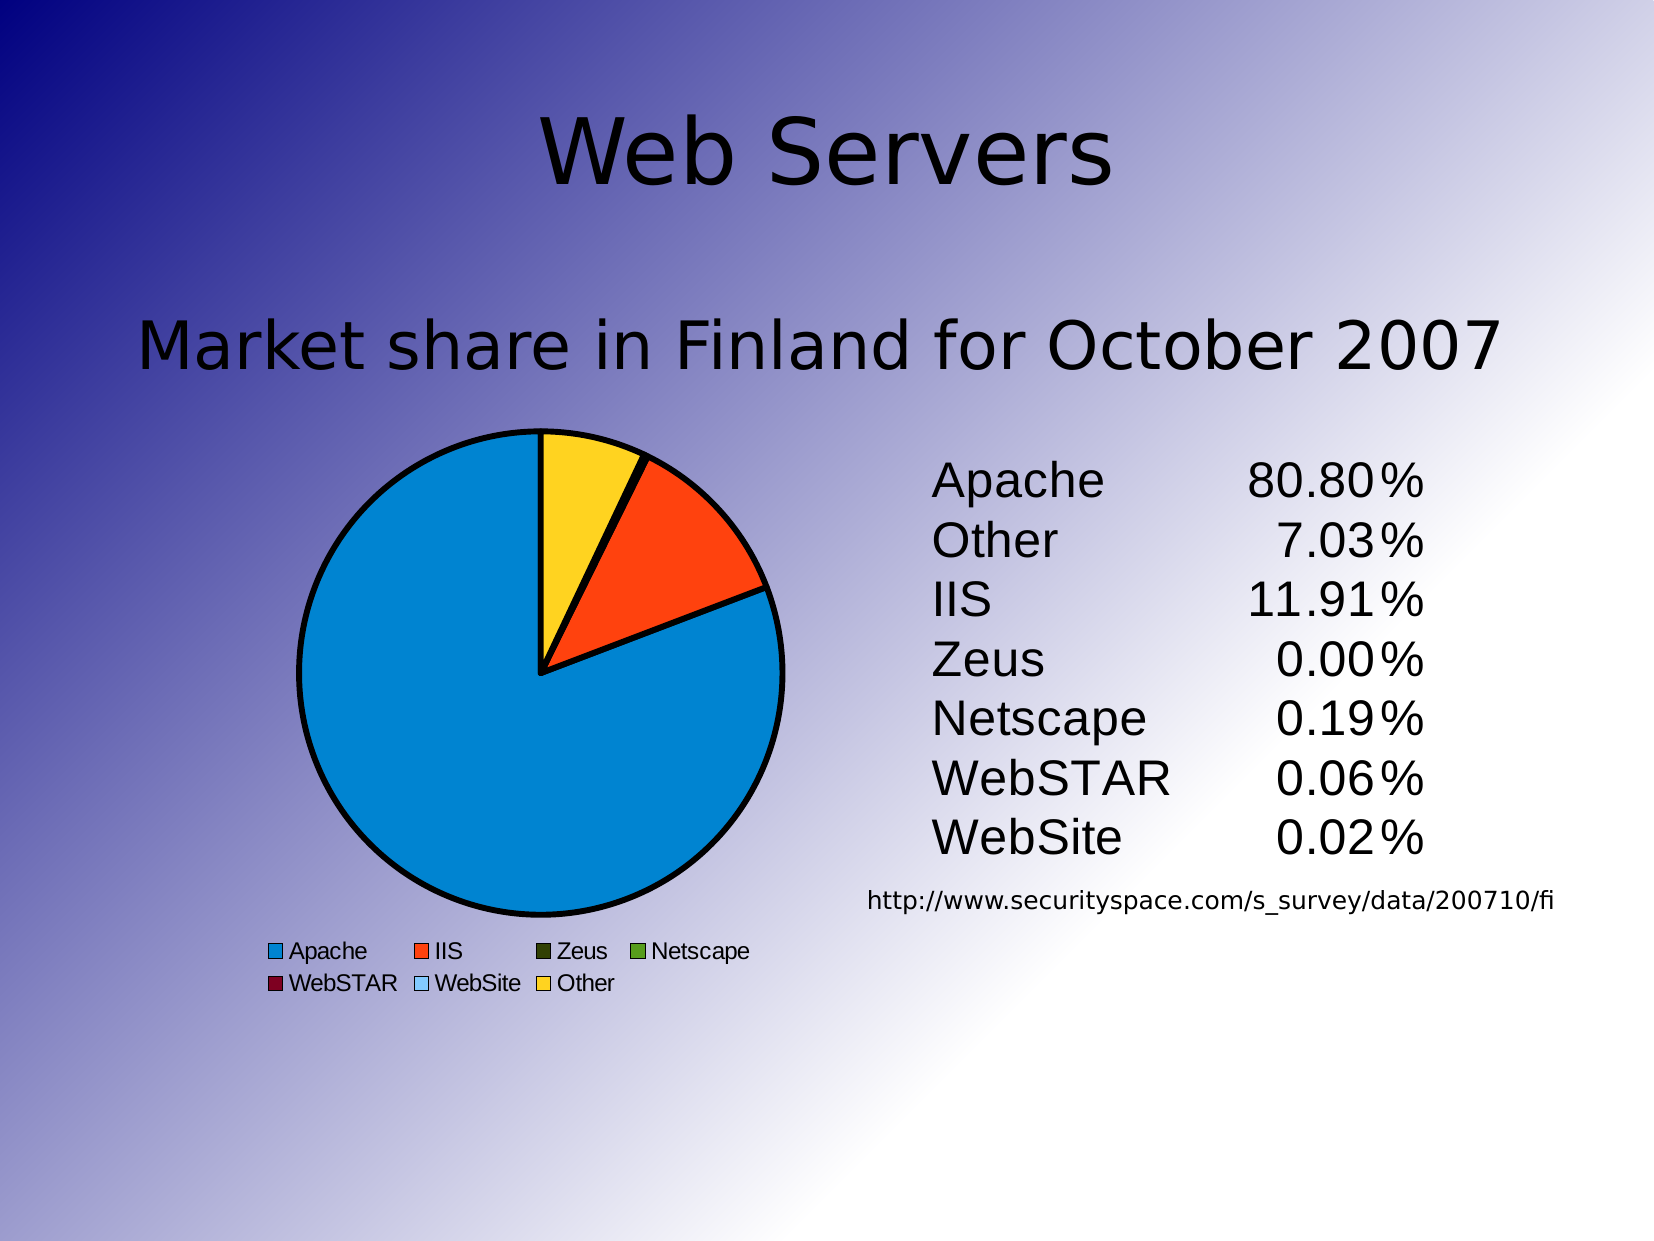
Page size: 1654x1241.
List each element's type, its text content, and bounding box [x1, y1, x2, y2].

chart [202, 424, 889, 1025]
chart [929, 451, 1440, 897]
text_box Market share in Finland for October 2007 [121, 300, 1522, 393]
text_box http://www.securityspace.com/s_survey/data/200710/fi [889, 886, 1593, 917]
title Web Servers [82, 49, 1571, 257]
